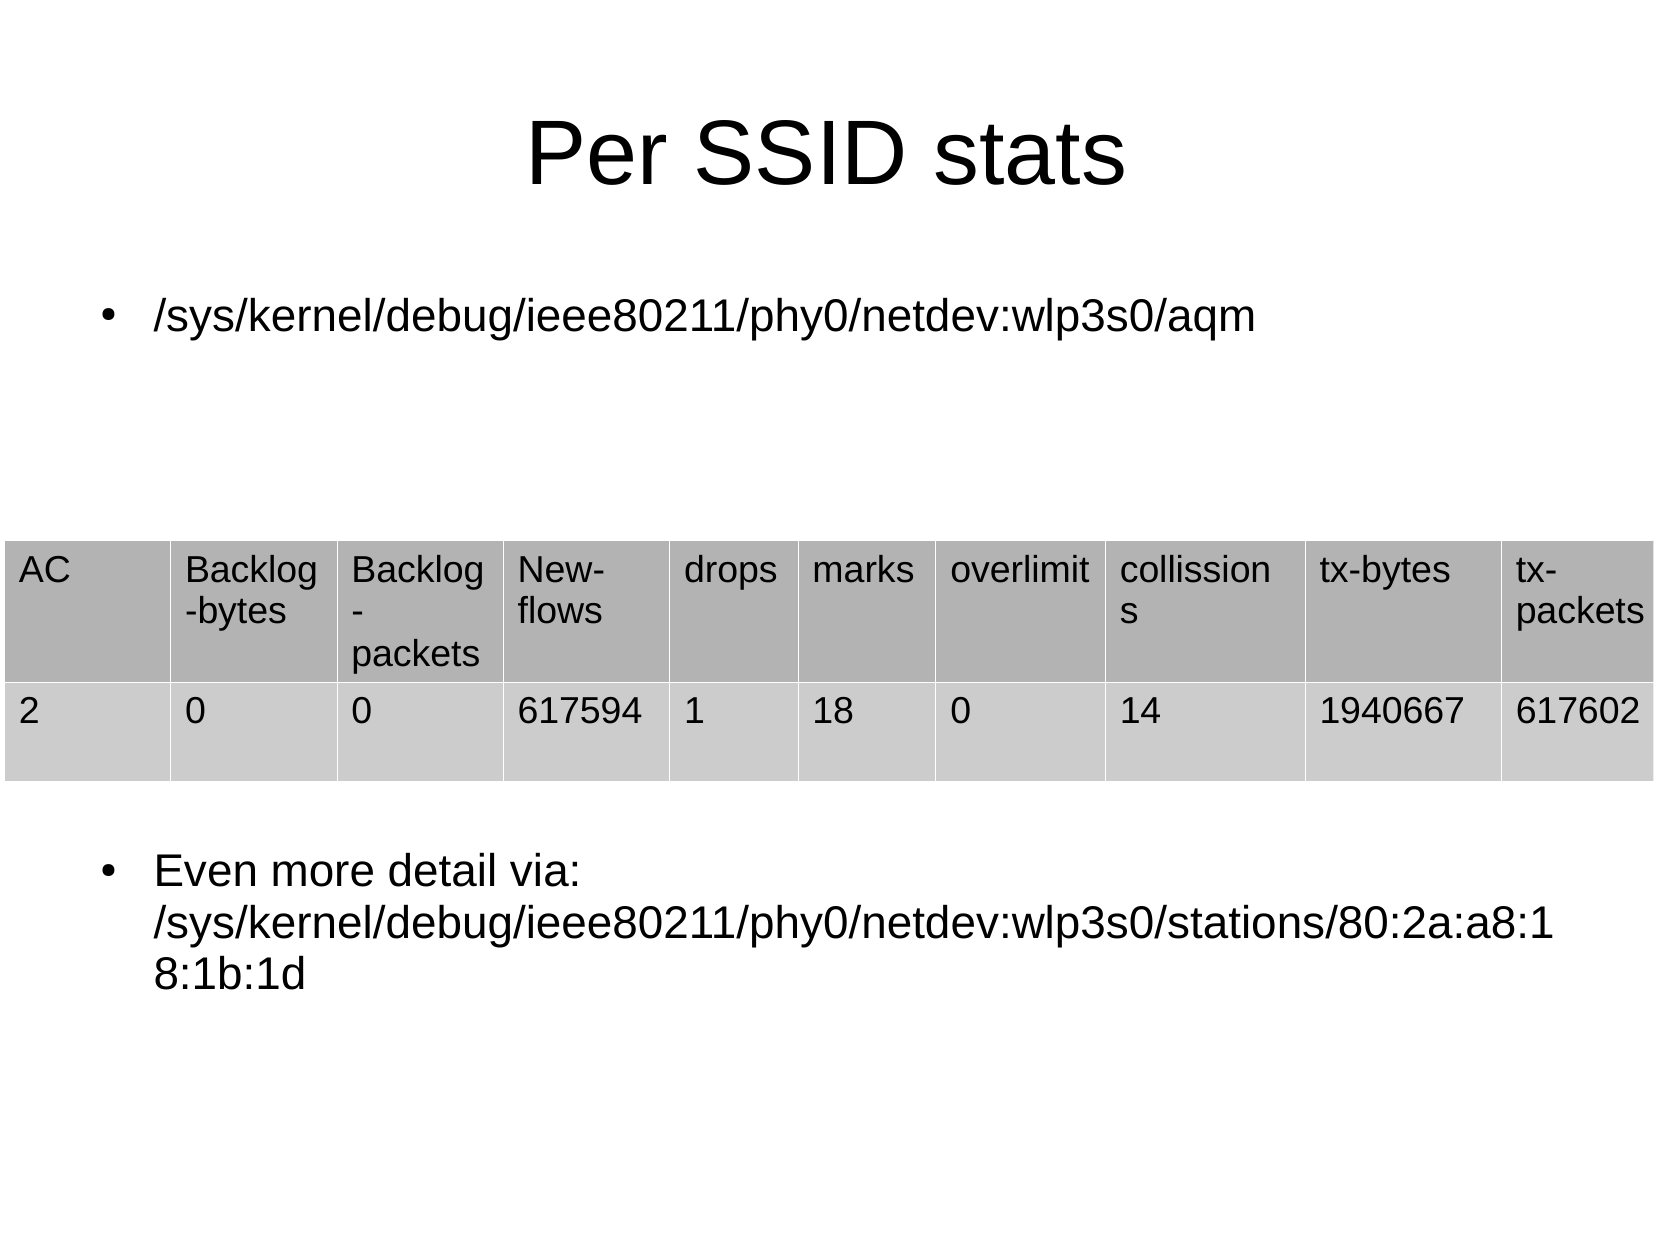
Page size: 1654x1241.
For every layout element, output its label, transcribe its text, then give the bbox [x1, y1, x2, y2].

list /sys/kernel/debug/ieee80211/phy0/netdev:wlp3s0/aqm Even more detail via: /sys/kernel/debug/ieee80211/phy0/netdev:wlp3s0/stations/80:2a:a8:18:1b:1d [82, 290, 1571, 540]
table_header collissions [1106, 541, 1305, 682]
table_cell 1940667 [1306, 683, 1501, 781]
table_cell 2 [5, 683, 170, 781]
list /sys/kernel/debug/ieee80211/phy0/netdev:wlp3s0/aqm Even more detail via: /sys/kernel/debug/ieee80211/phy0/netdev:wlp3s0/stations/80:2a:a8:18:1b:1d [82, 782, 1571, 1010]
table_cell 617594 [504, 683, 669, 781]
table_cell 18 [799, 683, 935, 781]
table_header Backlog-bytes [171, 541, 337, 682]
table_header overlimit [936, 541, 1105, 682]
table_cell 0 [338, 683, 503, 781]
table_header marks [799, 541, 935, 682]
table_header drops [670, 541, 798, 682]
table_cell 0 [171, 683, 337, 781]
table_cell 617602 [1502, 683, 1654, 781]
table_header AC [5, 541, 170, 682]
table_cell 1 [670, 683, 798, 781]
table_header tx-bytes [1306, 541, 1501, 682]
table_header tx-packets [1502, 541, 1654, 682]
table_header New-flows [504, 541, 669, 682]
table_cell 14 [1106, 683, 1305, 781]
table_header Backlog-packets [338, 541, 503, 682]
title Per SSID stats [82, 49, 1571, 257]
table_cell 0 [936, 683, 1105, 781]
